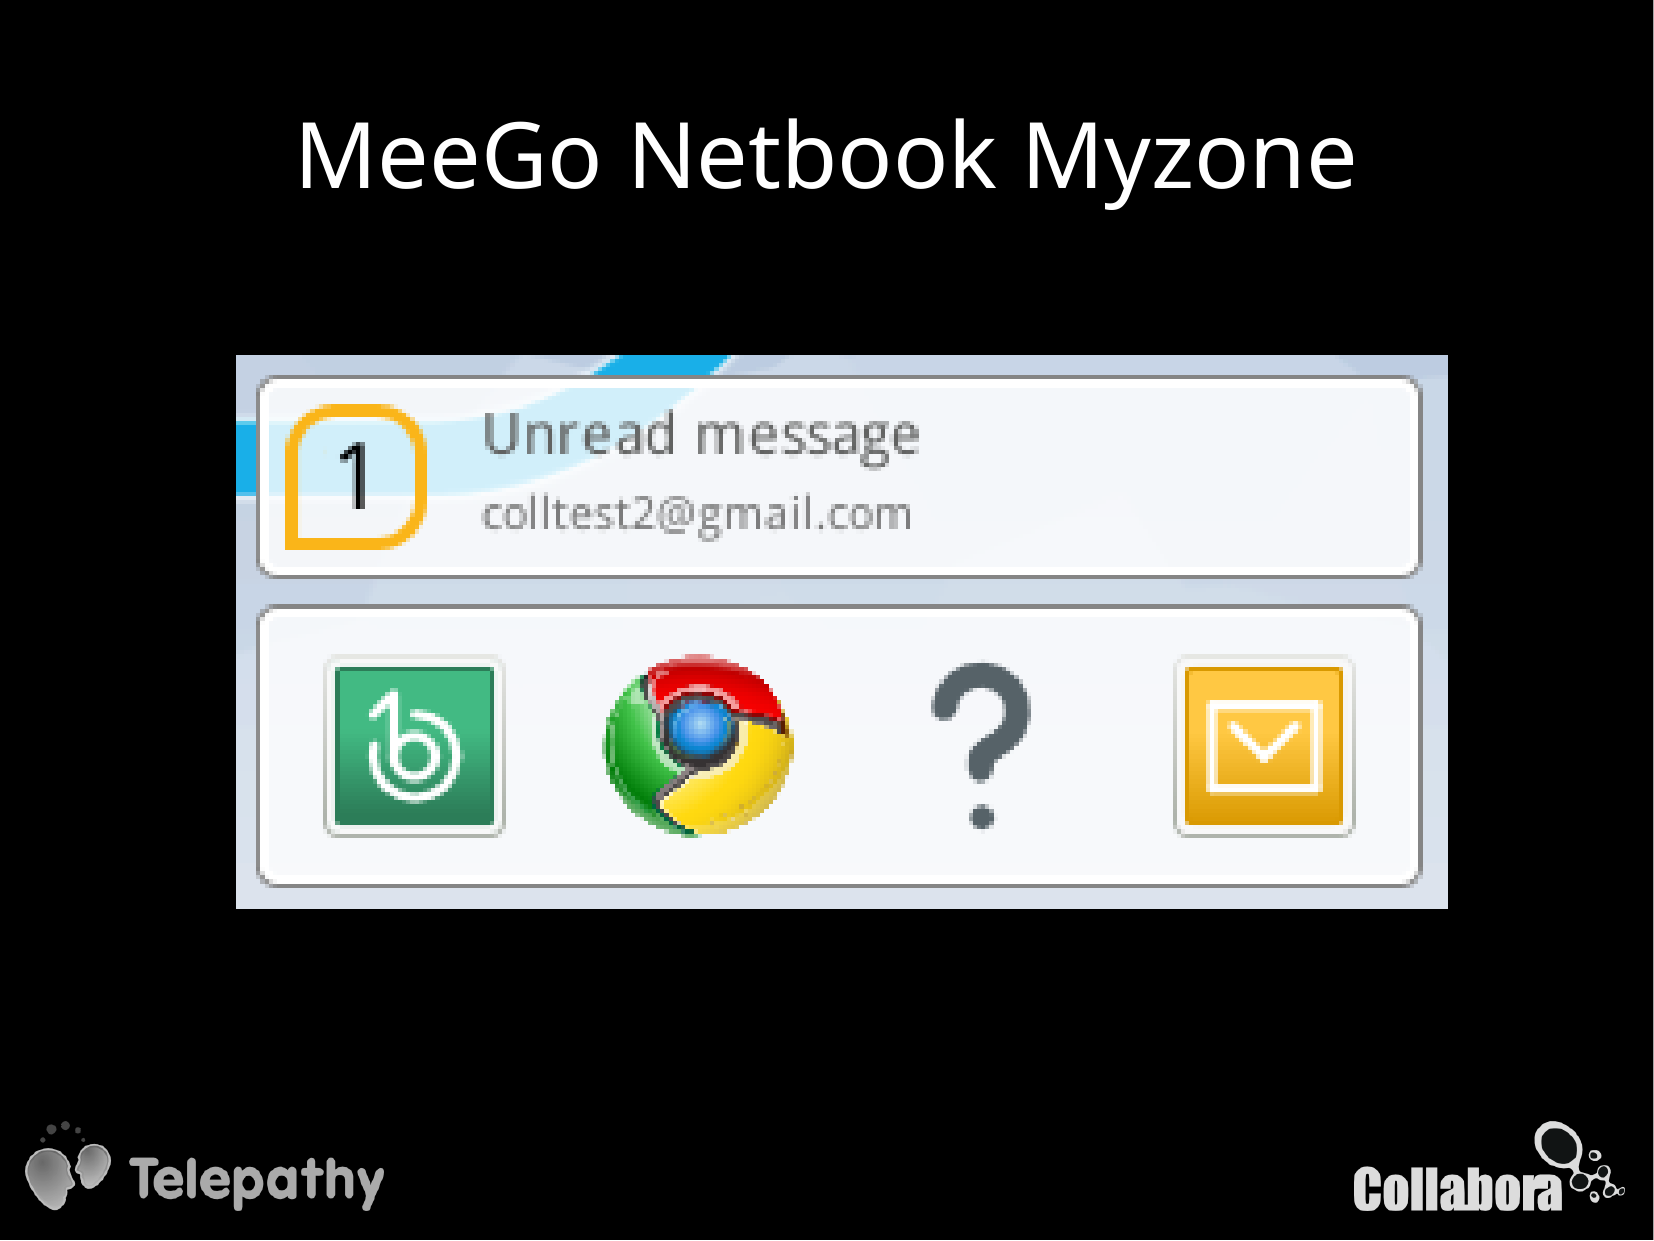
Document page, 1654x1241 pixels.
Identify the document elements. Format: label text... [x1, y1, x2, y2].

picture [1354, 1121, 1625, 1211]
picture [236, 355, 1448, 910]
title MeeGo Netbook Myzone [82, 49, 1571, 257]
picture [25, 1121, 384, 1211]
